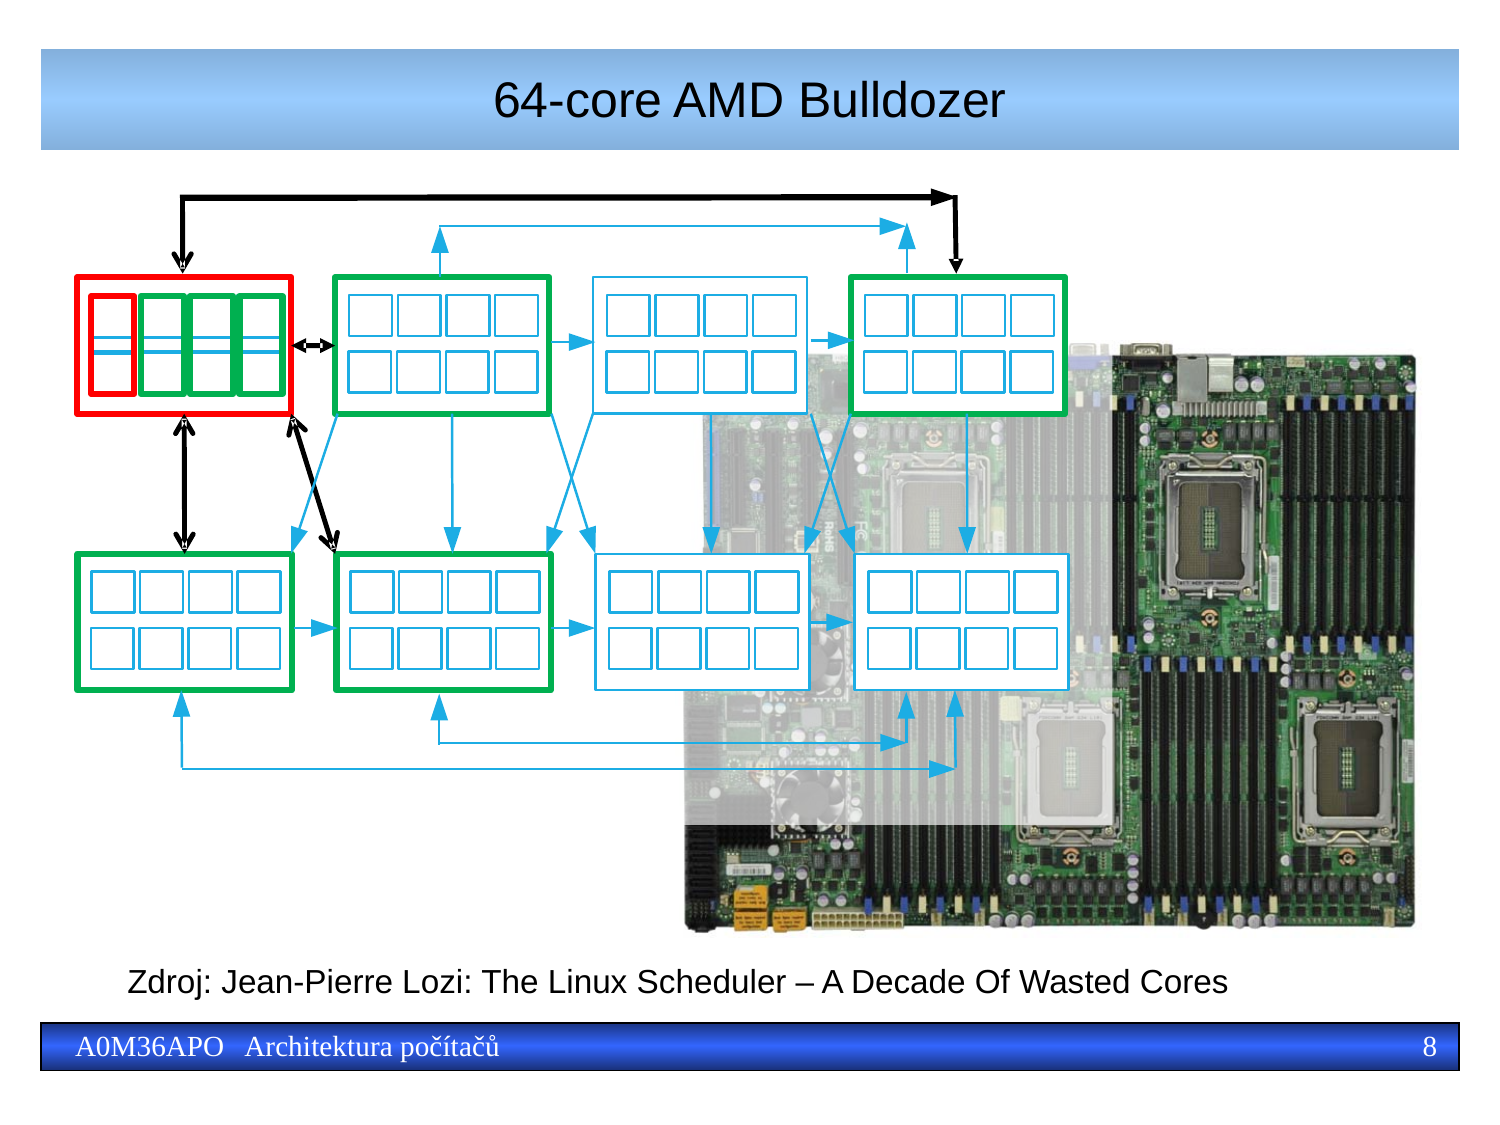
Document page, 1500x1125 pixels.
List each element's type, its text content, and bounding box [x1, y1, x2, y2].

title 64-core AMD Bulldozer [41, 49, 1459, 150]
text_box [593, 198, 1113, 825]
text_box [313, 484, 551, 690]
text_box [171, 201, 194, 274]
picture [675, 340, 1427, 938]
text_box [77, 277, 549, 690]
text_box Zdroj: Jean-Pierre Lozi: The Linux Scheduler – A Decade Of Wasted Cores [112, 956, 1400, 1017]
